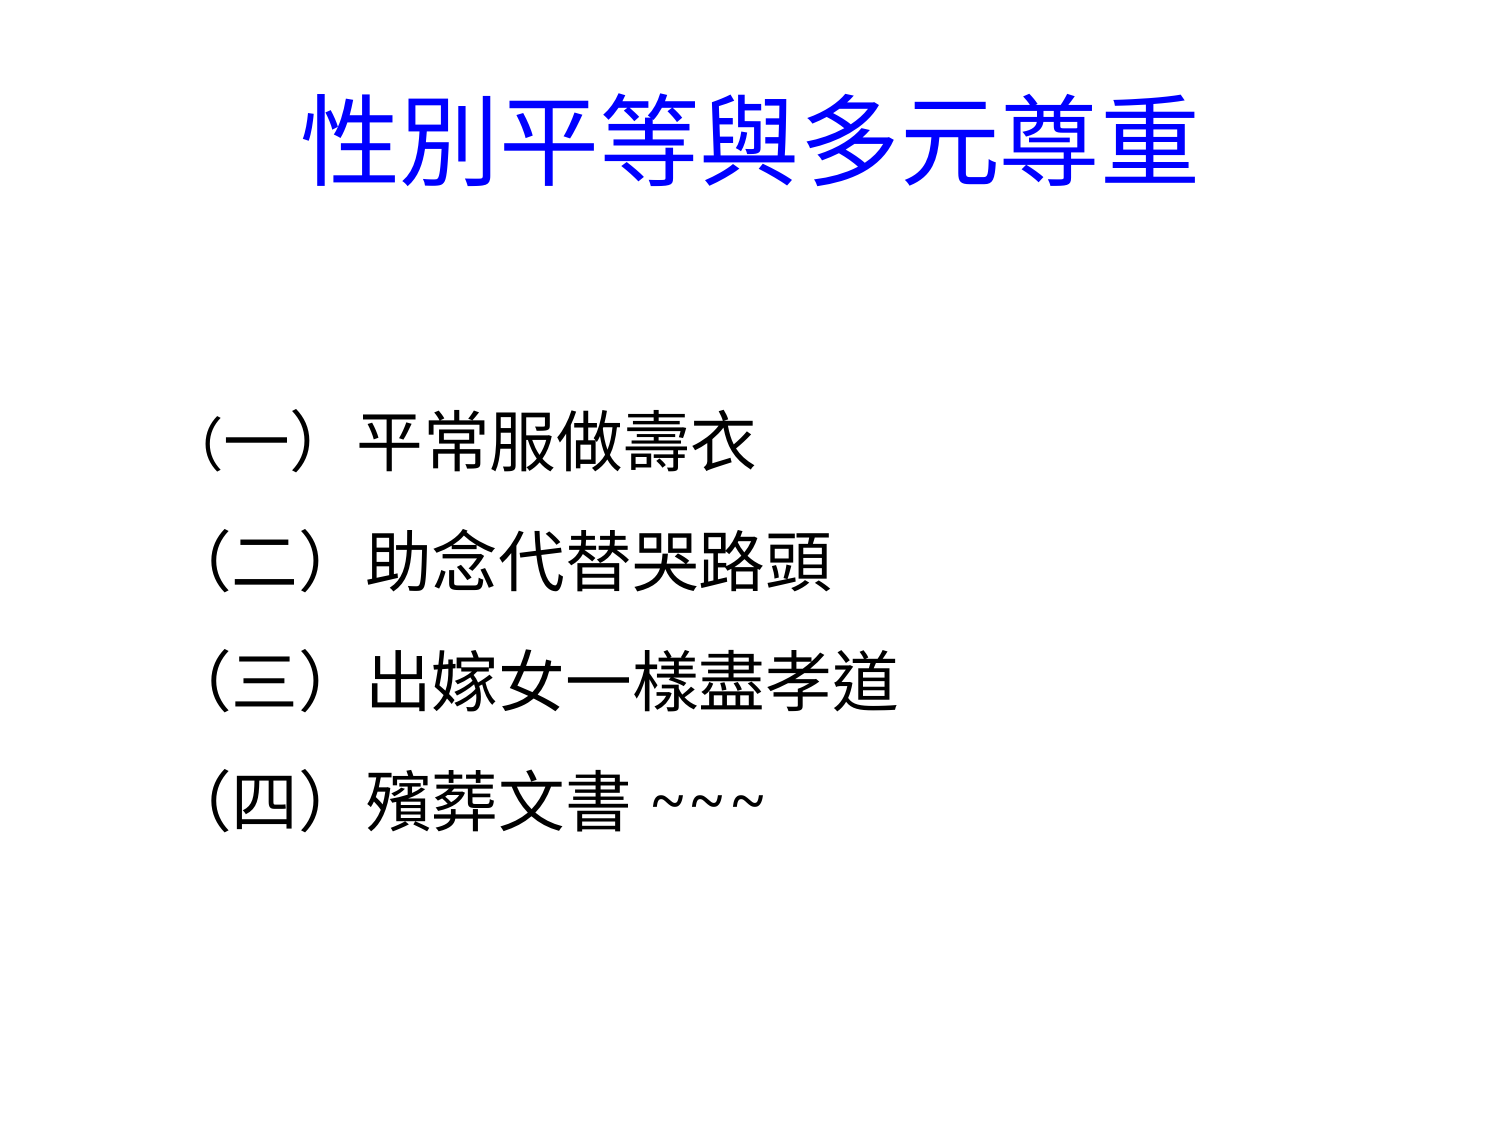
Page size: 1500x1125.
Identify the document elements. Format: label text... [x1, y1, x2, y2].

title 性別平等與多元尊重 [75, 45, 1426, 233]
list （一）平常服做壽衣 （二）助念代替哭路頭 （三）出嫁女一樣盡孝道 （四）殯葬文書~~~ [75, 262, 1426, 1006]
